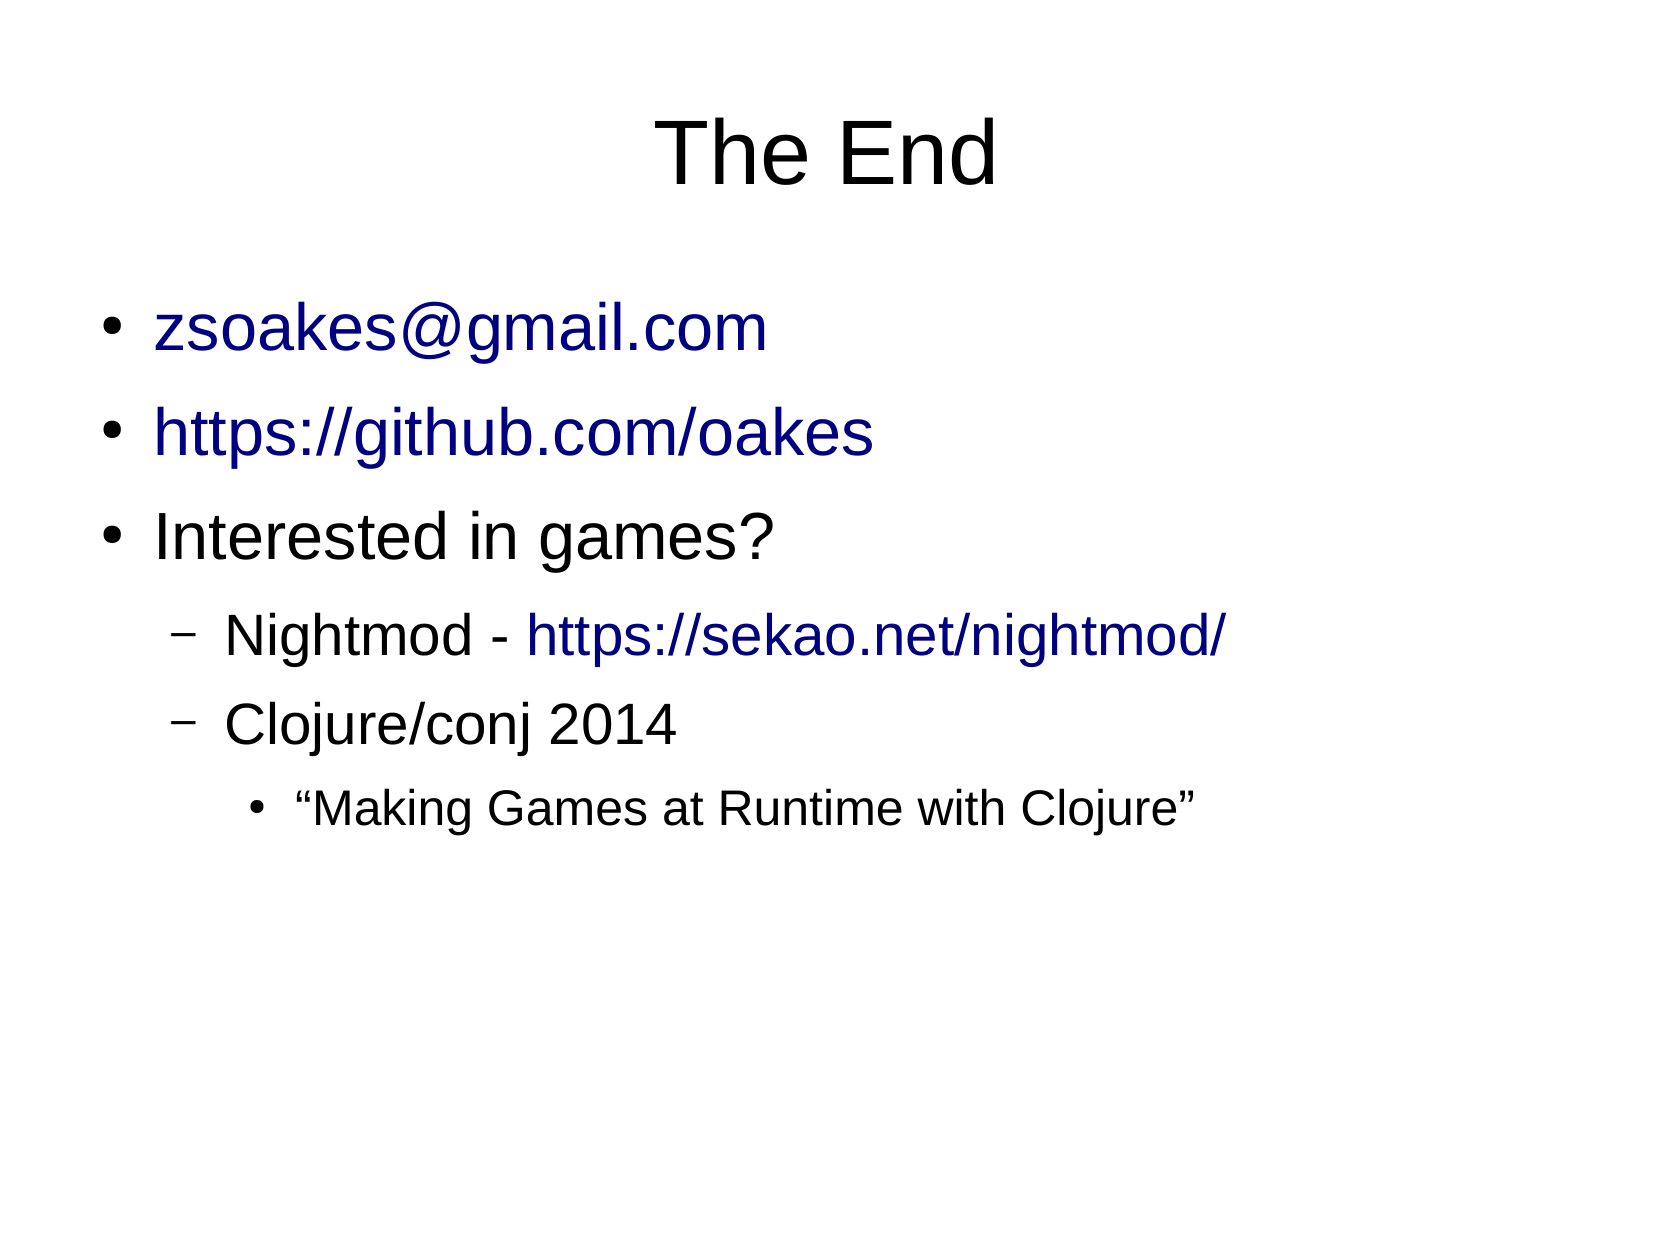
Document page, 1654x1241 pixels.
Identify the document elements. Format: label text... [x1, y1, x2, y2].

list zsoakes@gmail.com https://github.com/oakes Interested in games? Nightmod - https://sekao.net/nightmod/ Clojure/conj 2014 “Making Games at Runtime with Clojure” [82, 290, 1571, 1010]
title The End [82, 49, 1571, 257]
